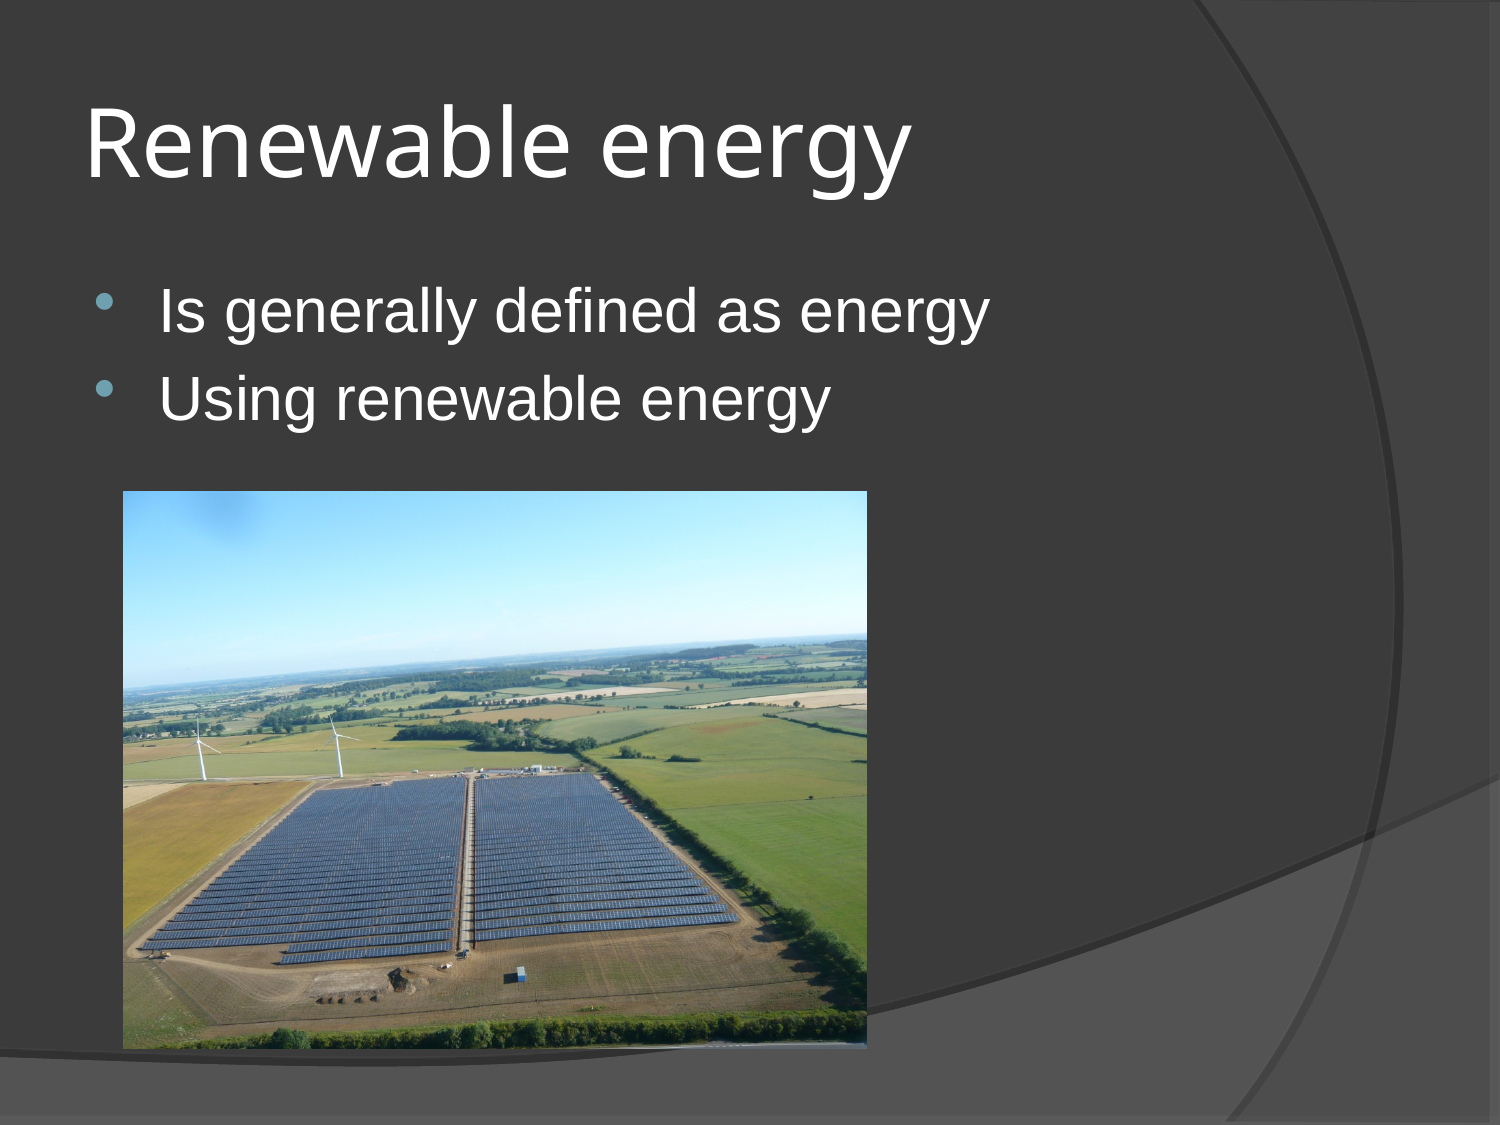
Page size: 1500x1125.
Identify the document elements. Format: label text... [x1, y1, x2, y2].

picture [123, 491, 867, 1049]
list Is generally defined as energy Using renewable energy [75, 262, 1300, 1005]
title Renewable energy [75, 45, 1300, 233]
